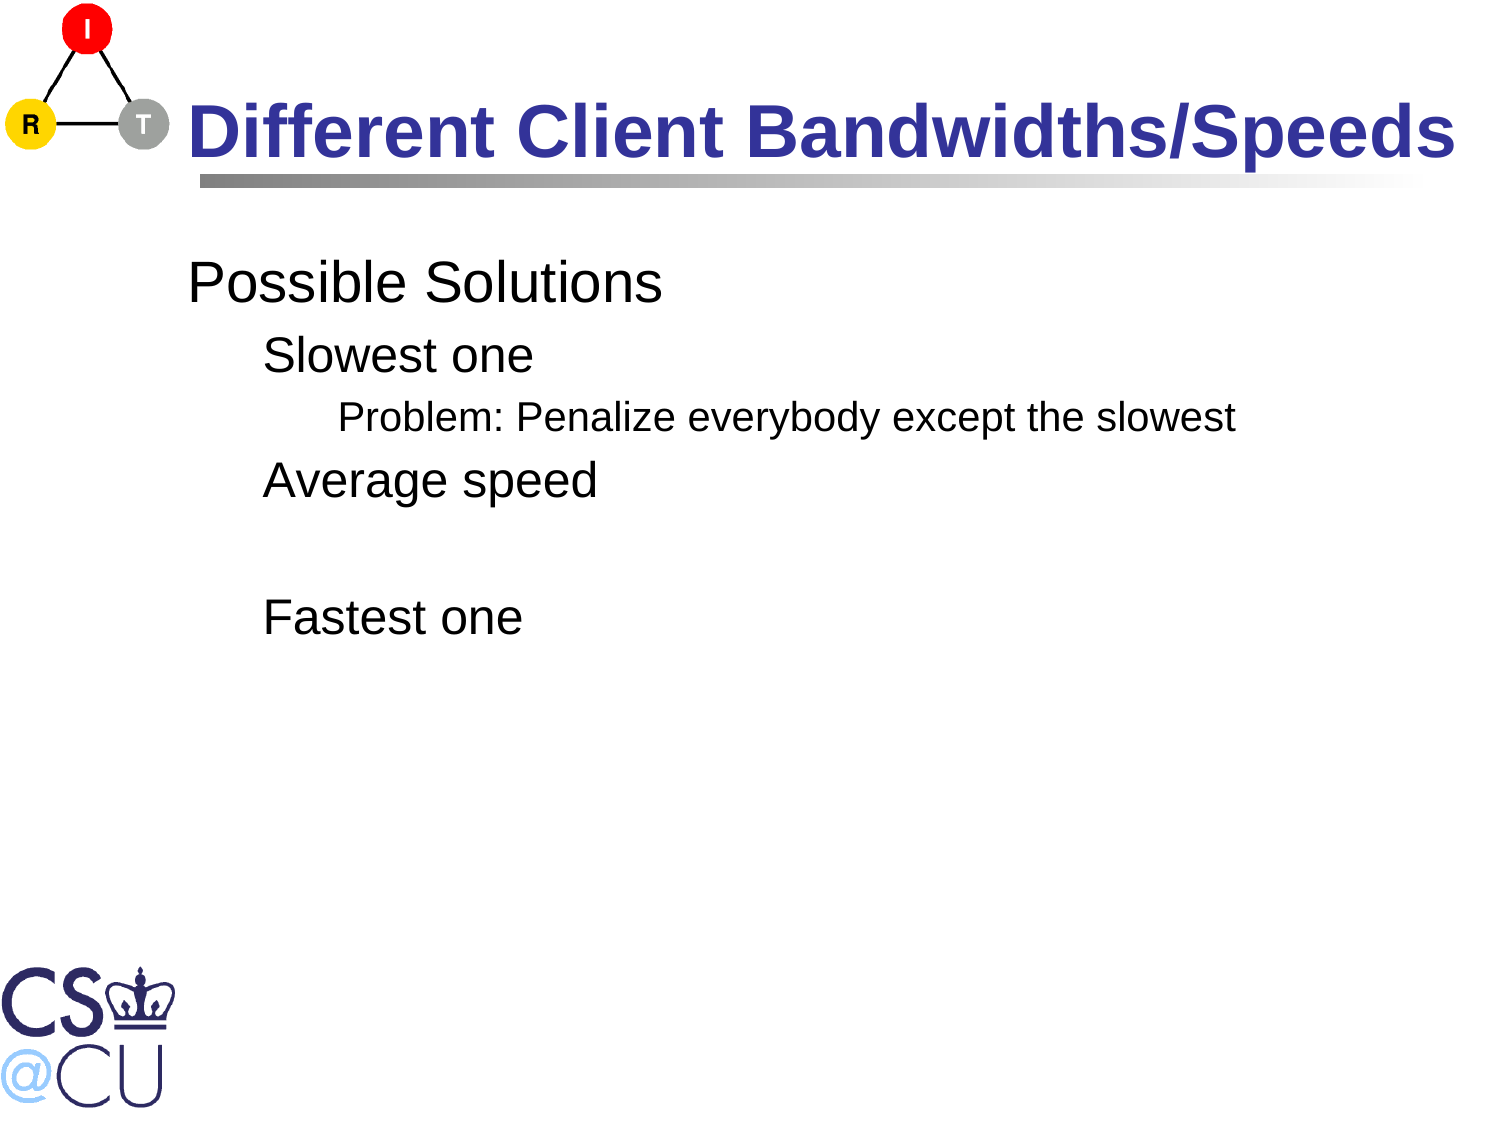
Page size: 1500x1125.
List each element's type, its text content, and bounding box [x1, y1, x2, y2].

title Different Client Bandwidths/Speeds [187, 37, 1463, 226]
picture [0, 949, 175, 1125]
list Possible Solutions Slowest one Problem: Penalize everybody except the slowest Average speed Fastest one [187, 249, 1463, 998]
picture [0, 0, 173, 154]
